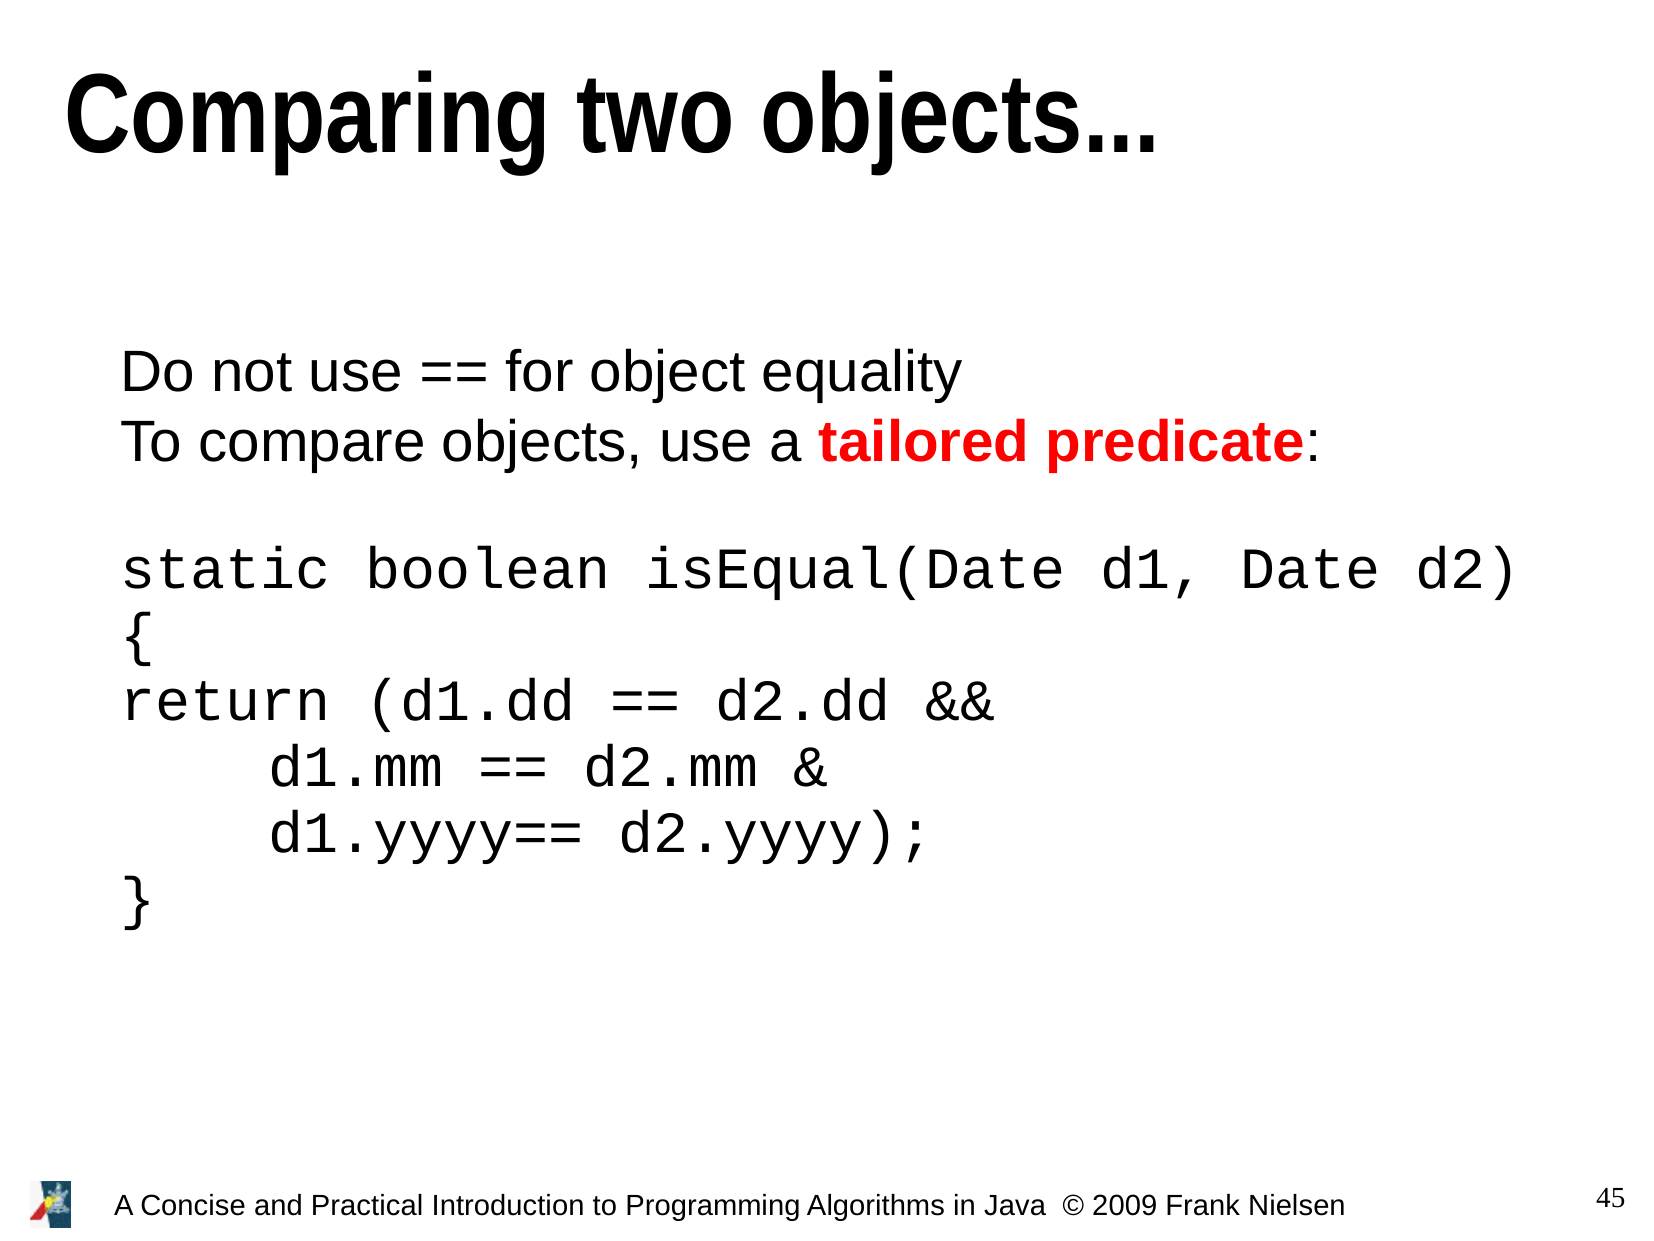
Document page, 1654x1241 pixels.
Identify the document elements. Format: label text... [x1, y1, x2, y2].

text_box Do not use == for object equality To compare objects, use a tailored predicate: static boolean isEqual(Date d1, Date d2) { return (d1.dd == d2.dd && d1.mm == d2.mm & d1.yyyy== d2.yyyy); } [105, 331, 1536, 921]
picture [29, 1181, 71, 1228]
text_box Comparing two objects... [49, 39, 1176, 184]
